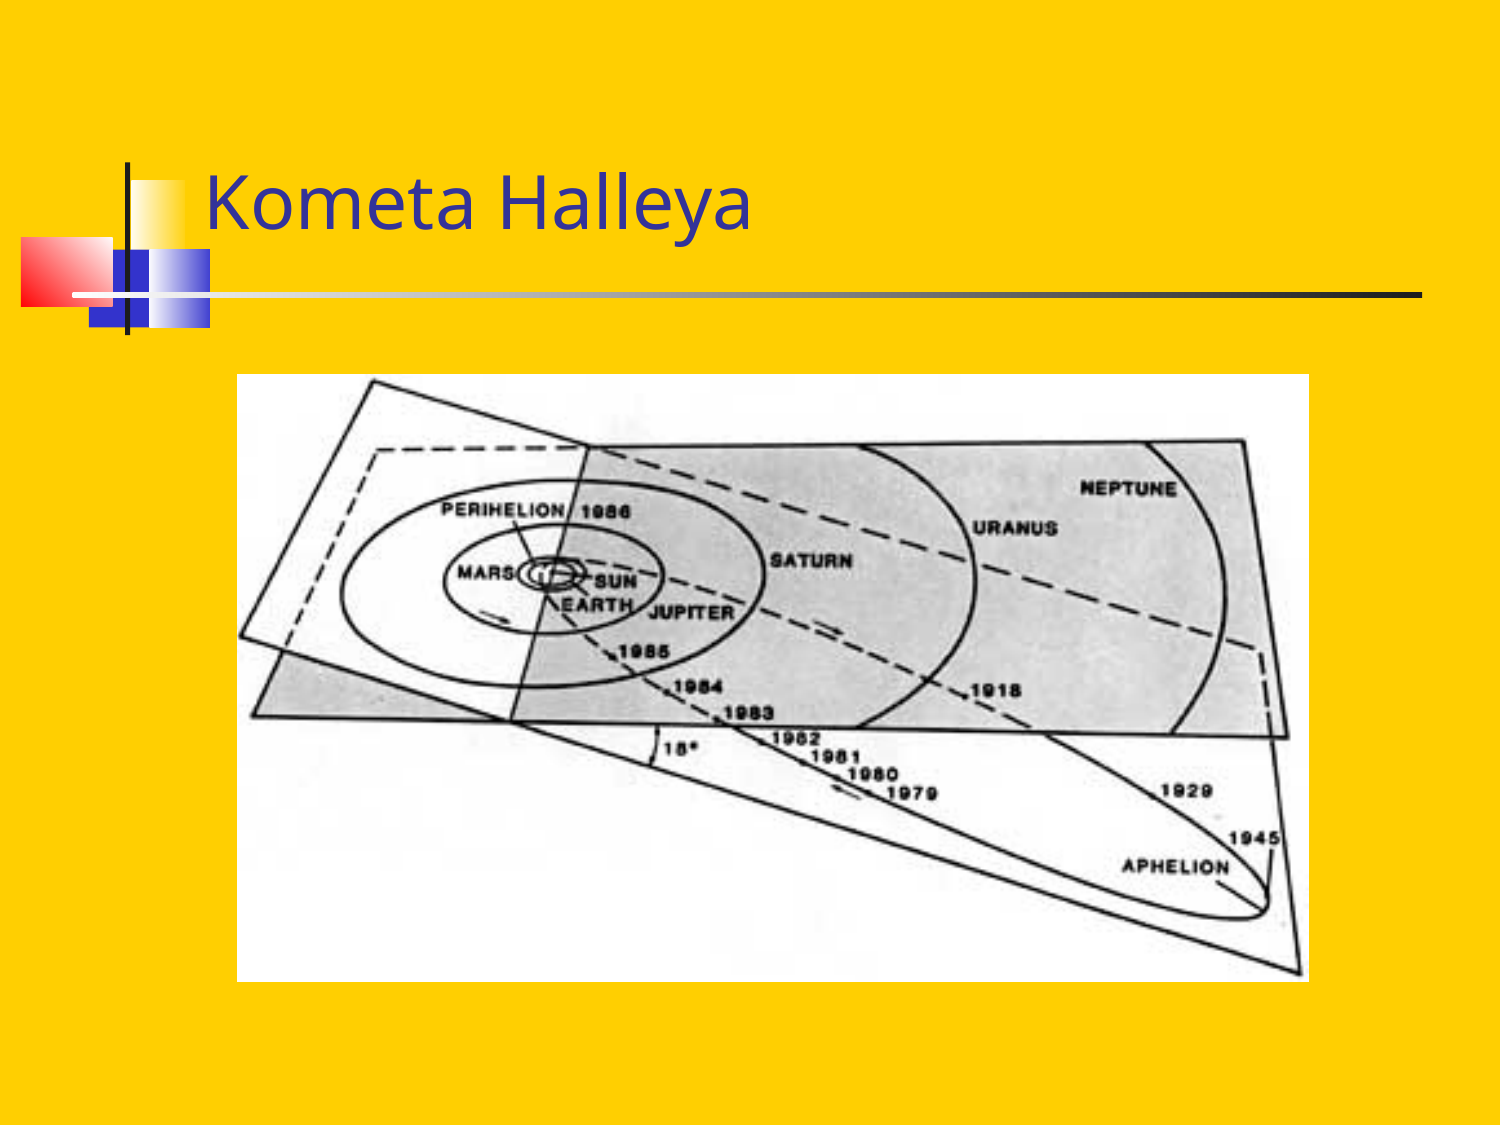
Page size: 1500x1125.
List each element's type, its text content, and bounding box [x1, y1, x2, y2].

text_box [237, 375, 1309, 982]
title Kometa Halleya [188, 101, 1468, 253]
